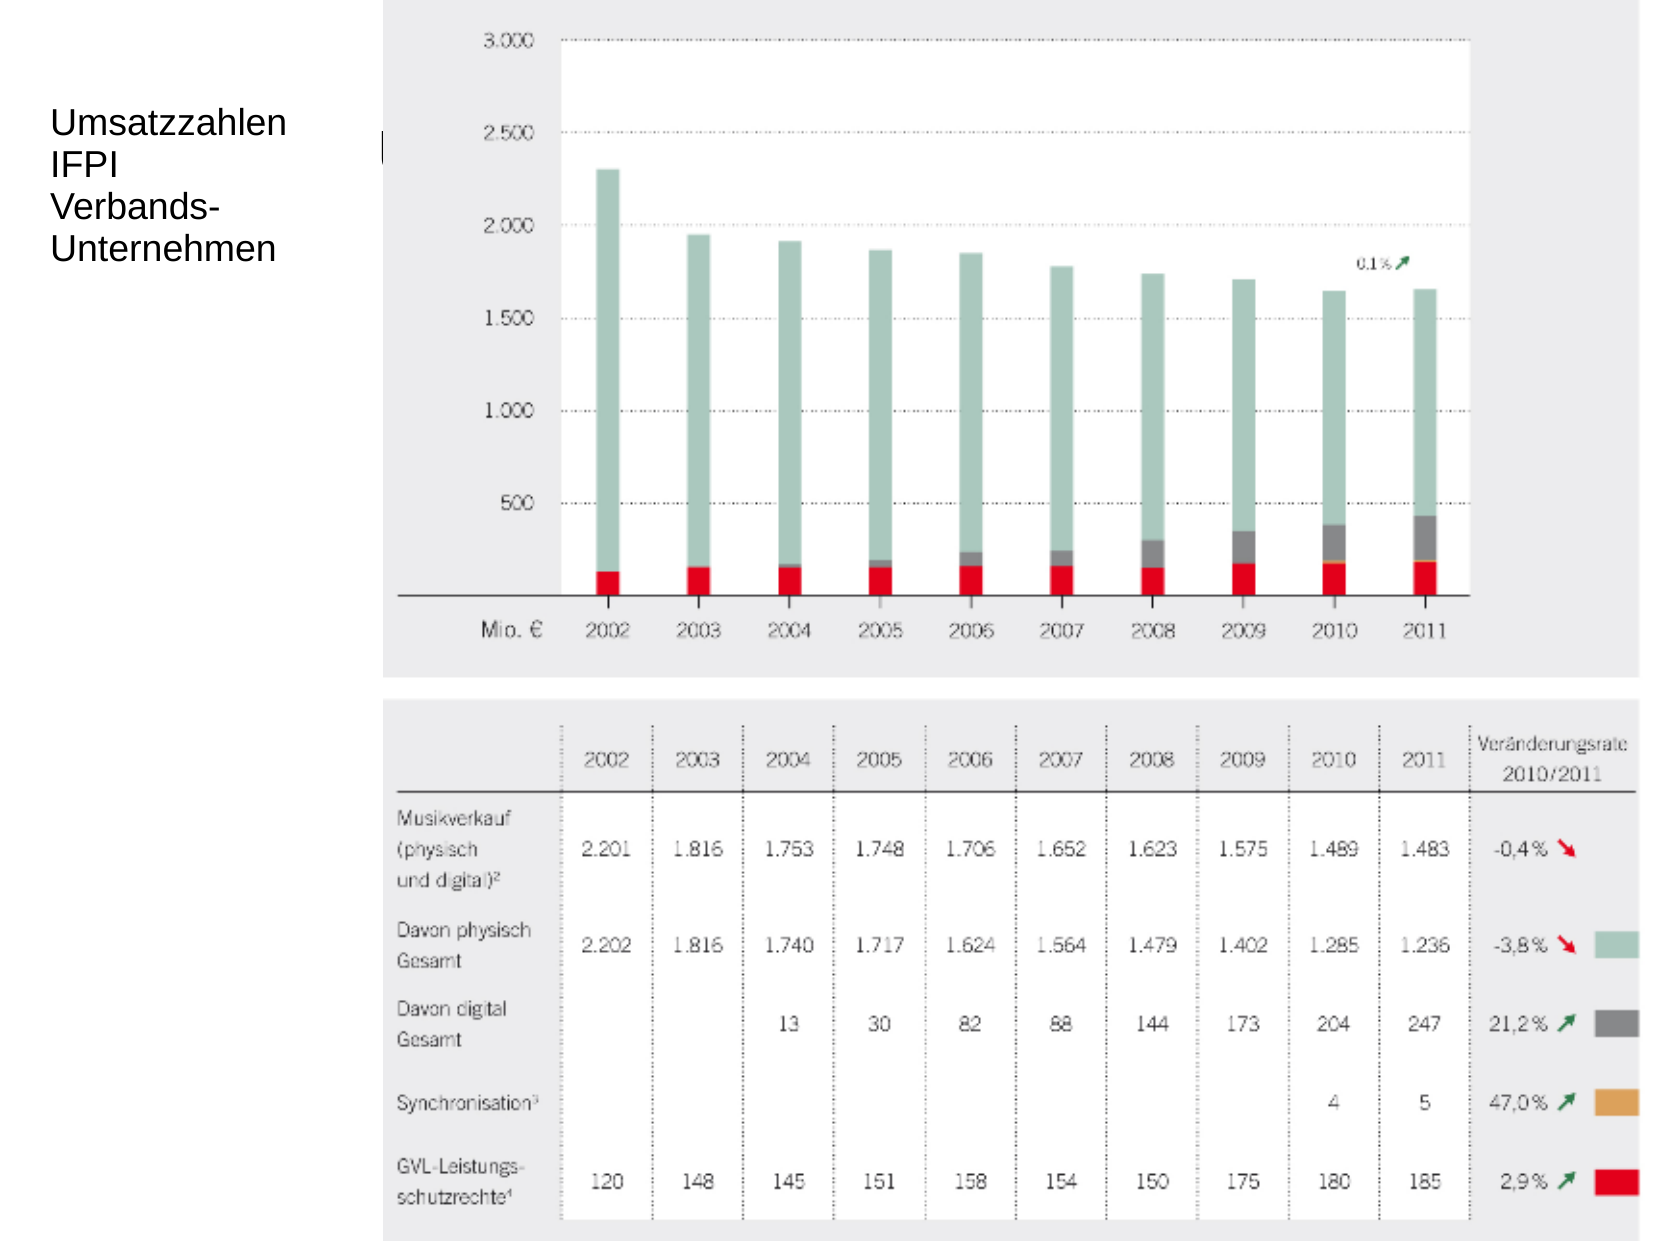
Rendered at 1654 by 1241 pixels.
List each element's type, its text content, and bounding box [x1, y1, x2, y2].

text_box Umsatzzahlen IFPI Verbands- Unternehmen [35, 94, 303, 278]
picture [383, 0, 1648, 1241]
title Umsatz deutsche Musikindustrie [82, 49, 383, 257]
